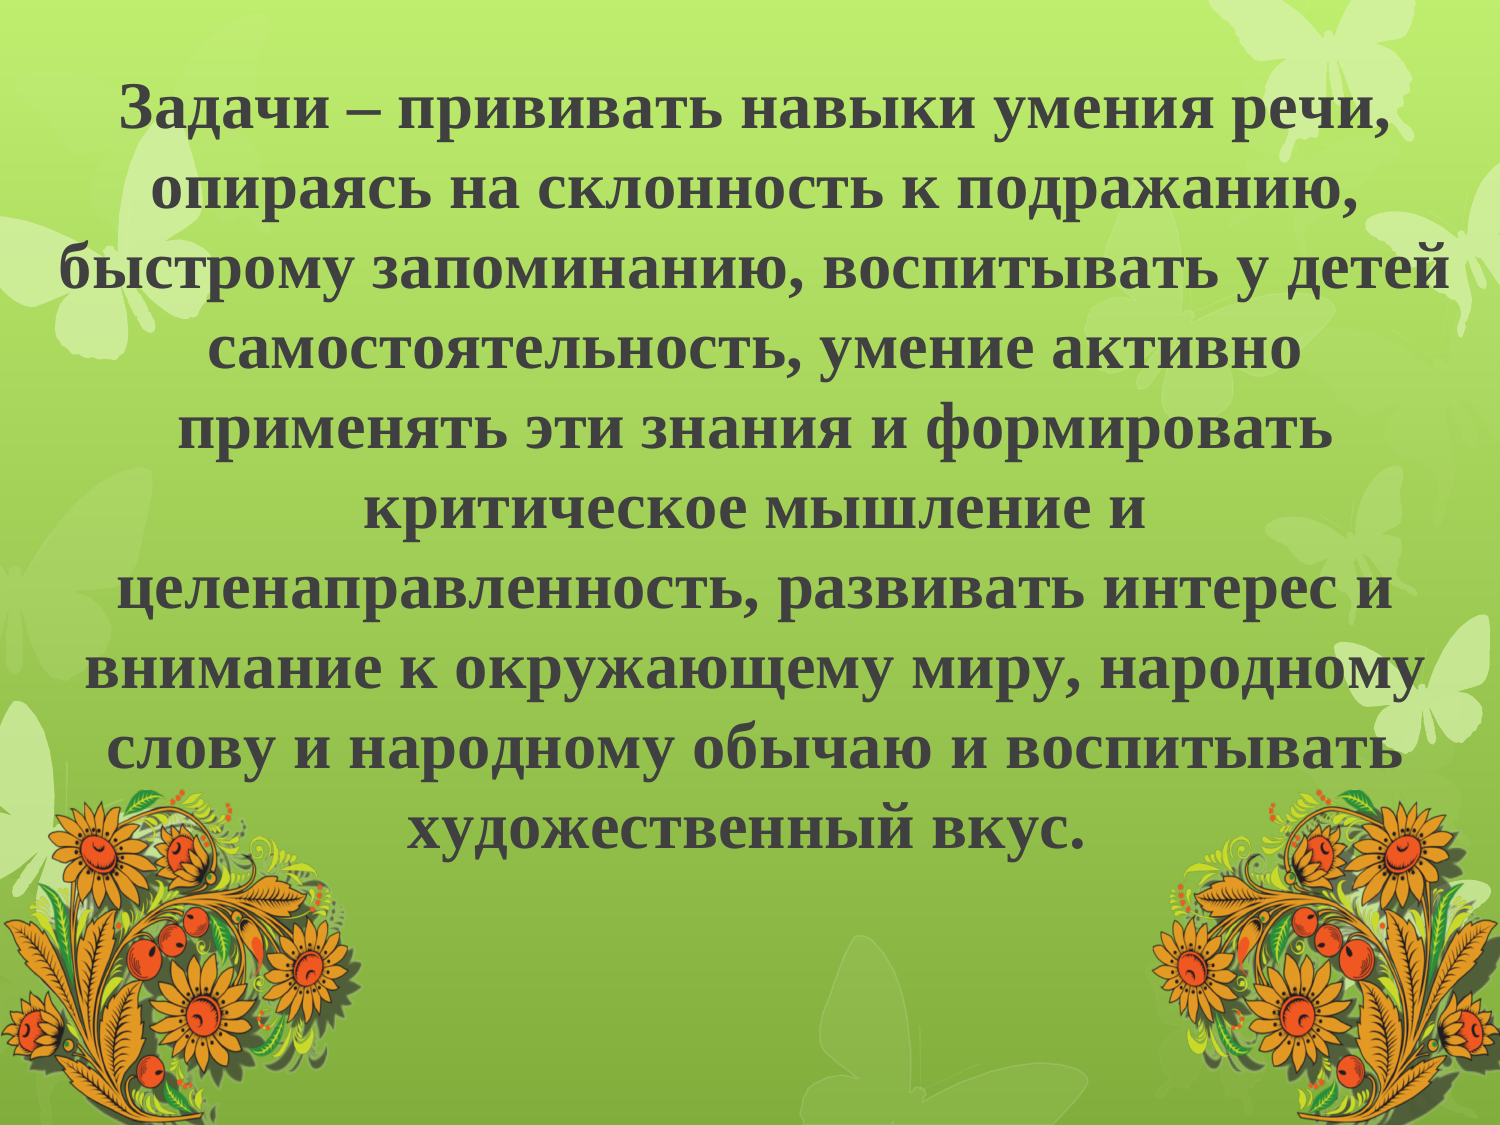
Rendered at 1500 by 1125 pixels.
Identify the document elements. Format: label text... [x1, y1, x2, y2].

picture [0, 784, 349, 1125]
text_box Задачи – прививать навыки умения речи, опираясь на склонность к подражанию, быстрому запоминанию, воспитывать у детей самостоятельность, умение активно применять эти знания и формировать критическое мышление и целенаправленность, развивать интерес и внимание к окружающему миру, народному слову и народному обычаю и воспитывать художественный вкус. [41, 55, 1471, 869]
picture [1151, 784, 1500, 1125]
